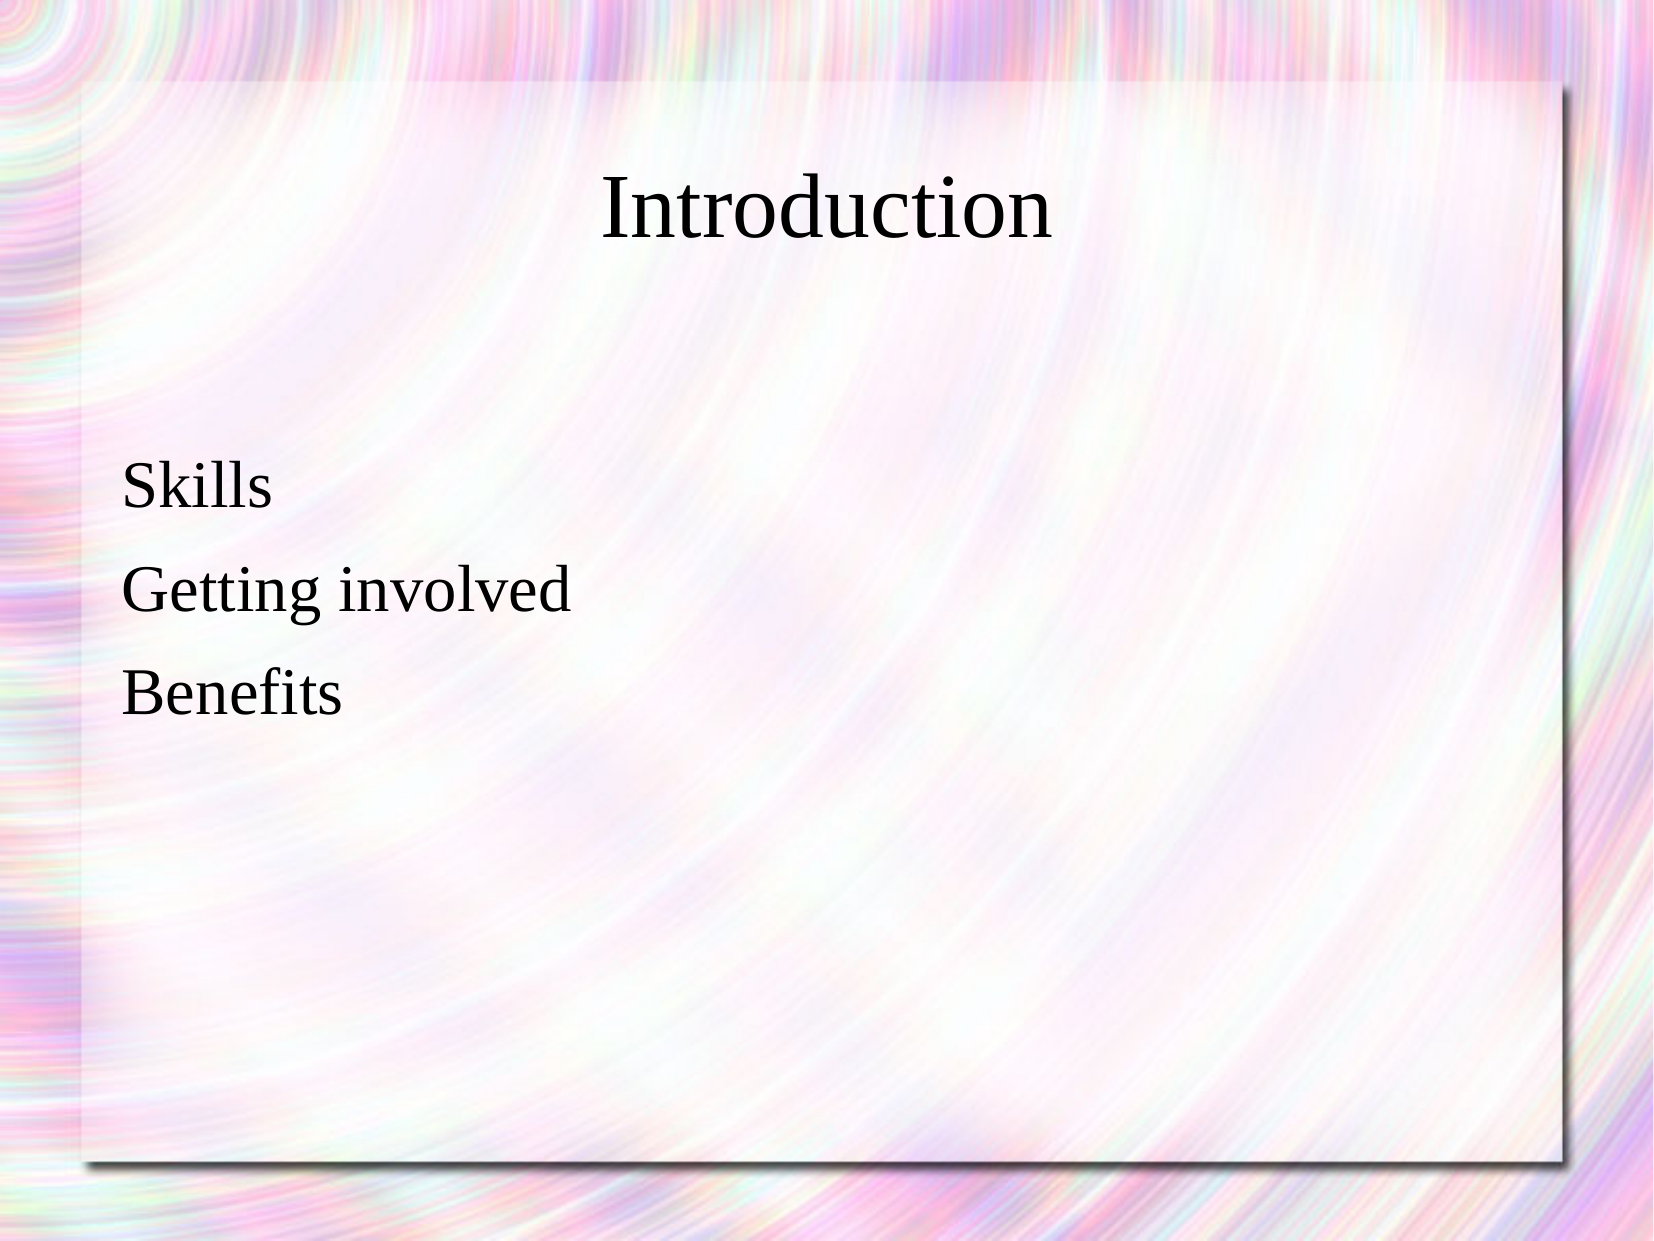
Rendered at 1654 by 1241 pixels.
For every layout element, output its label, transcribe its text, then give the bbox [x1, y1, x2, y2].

picture [0, 0, 1654, 1241]
list Skills Getting involved Benefits [121, 344, 1534, 1164]
title Introduction [121, 102, 1534, 311]
